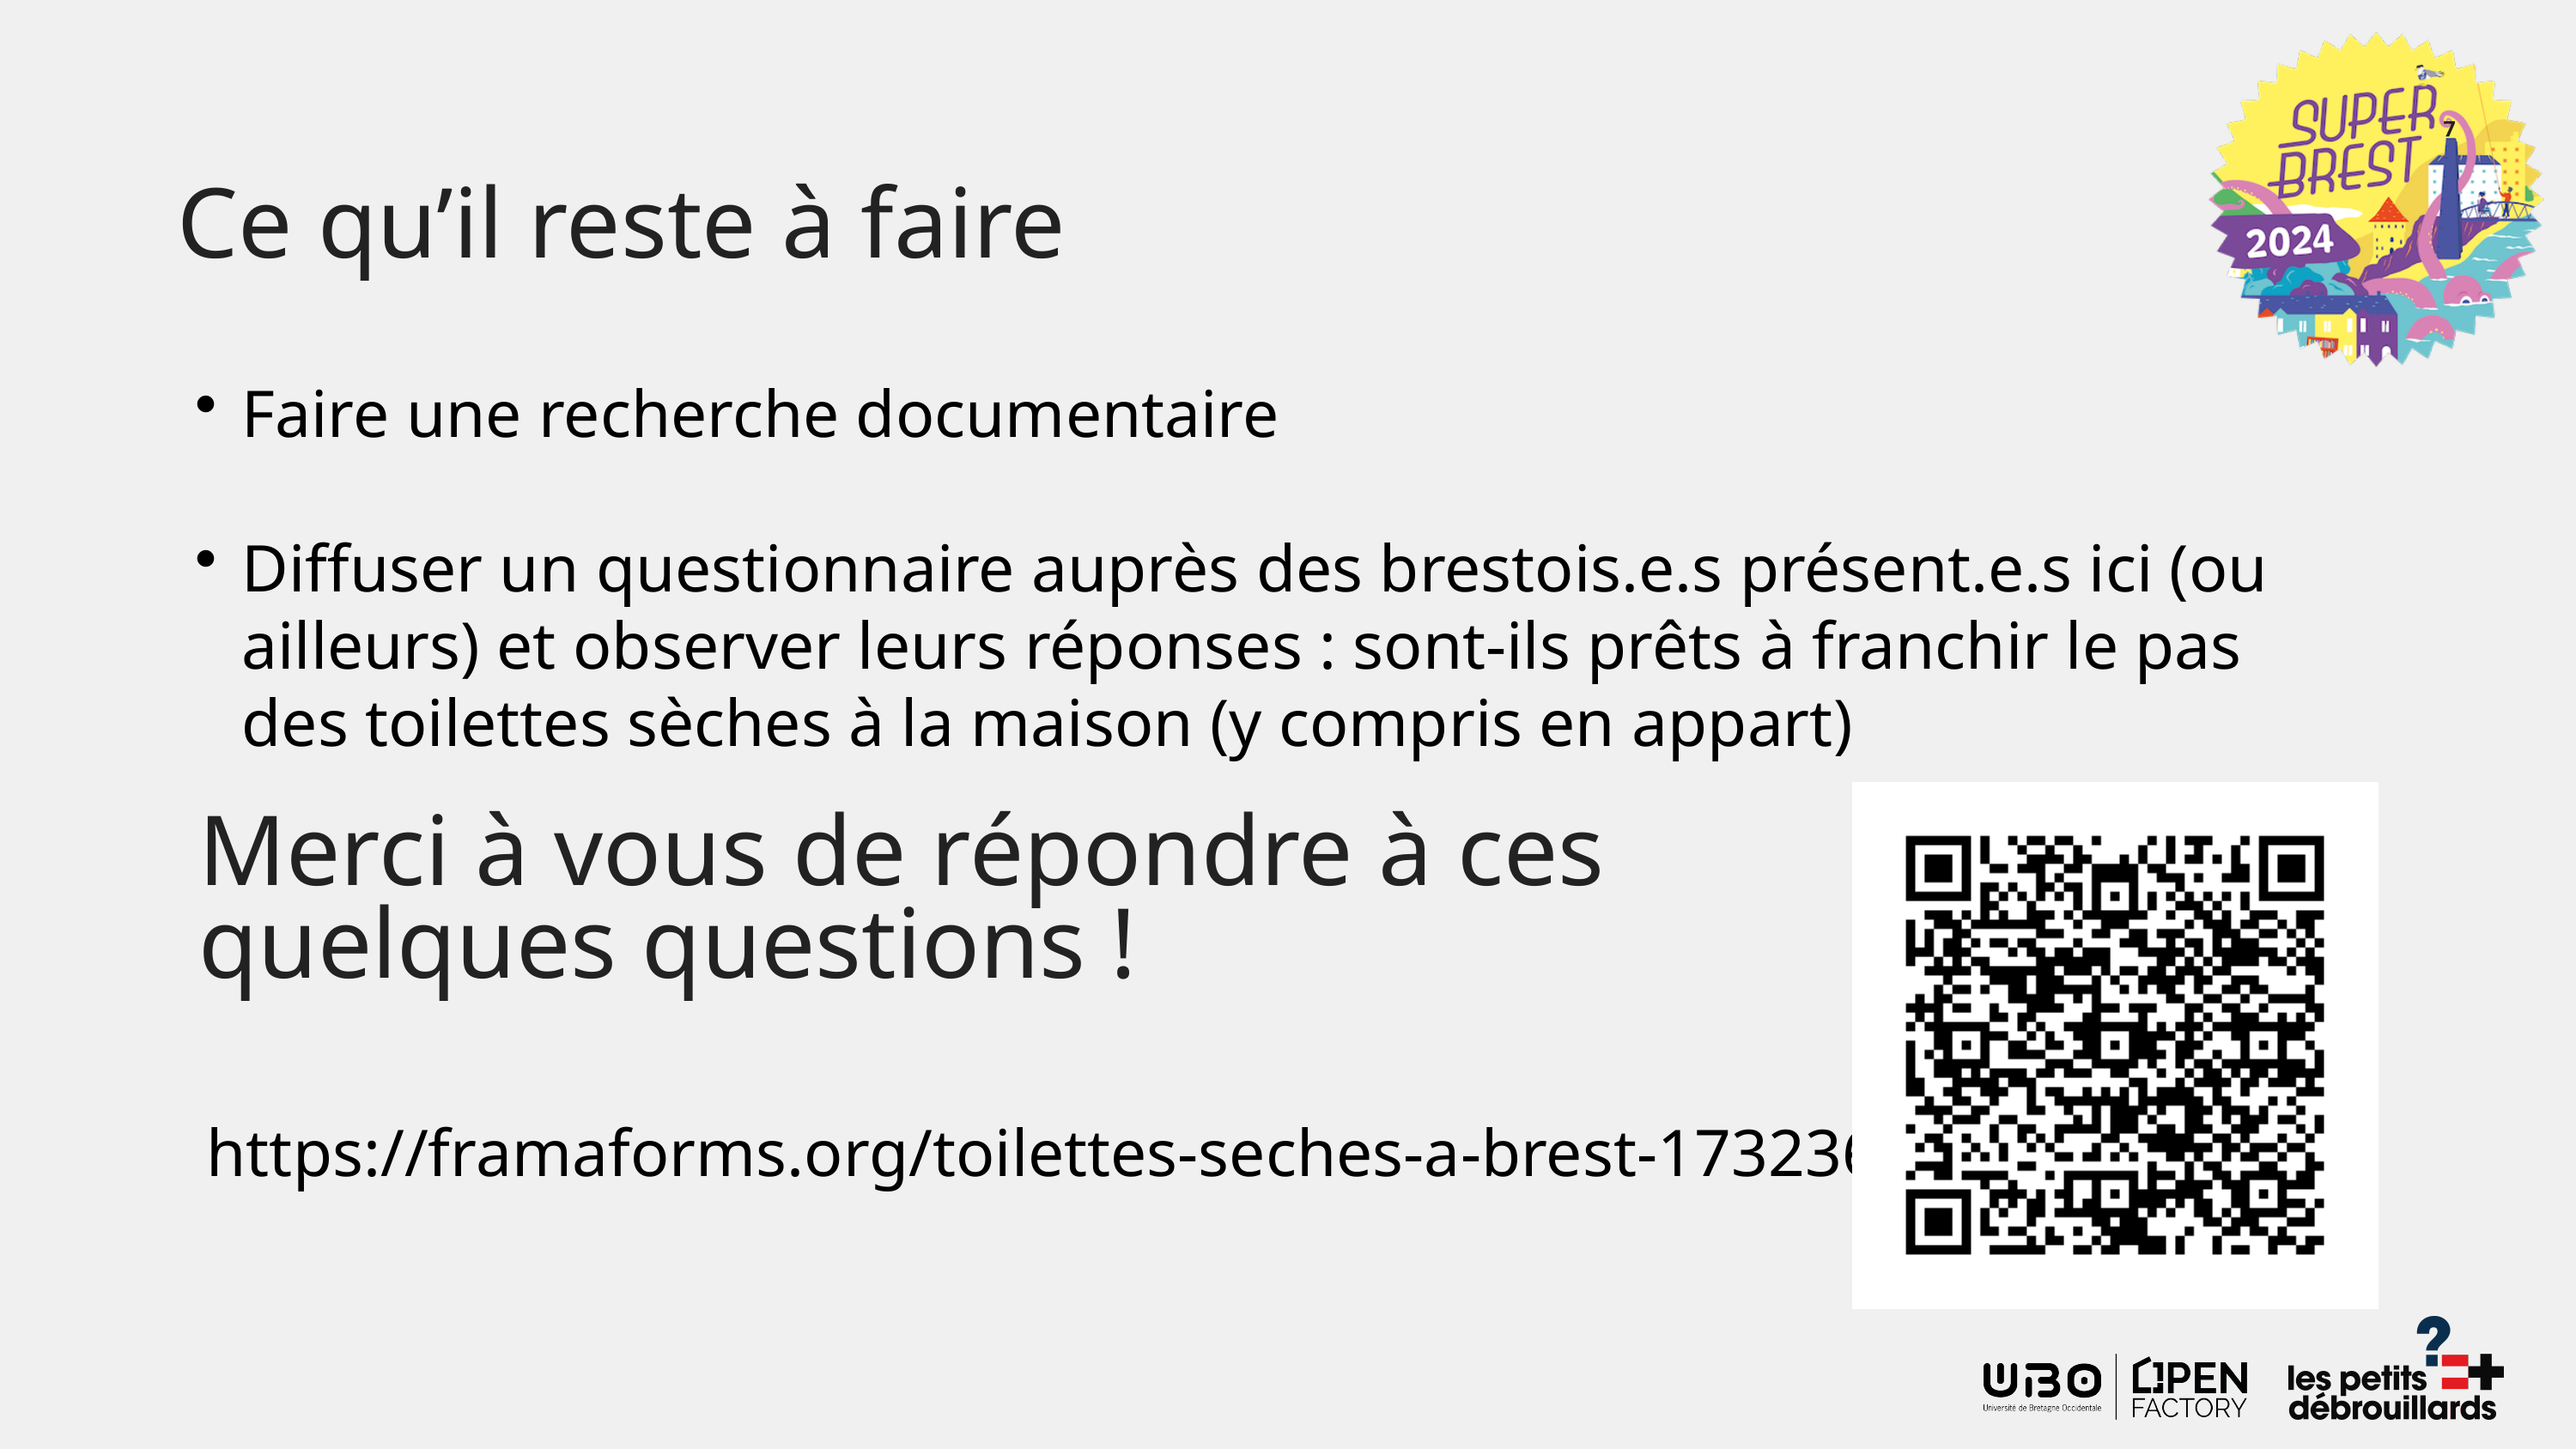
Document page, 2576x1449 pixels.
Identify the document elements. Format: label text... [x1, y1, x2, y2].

picture [2176, 0, 2576, 400]
picture [1852, 782, 2379, 1309]
picture [2046, 1354, 2247, 1420]
slide_number <numéro> [2307, 93, 2456, 145]
list https://framaforms.org/toilettes-seches-a-brest-1732366072 [132, 1112, 2046, 1449]
picture [2288, 1316, 2504, 1420]
list Faire une recherche documentaire Diffuser un questionnaire auprès des brestois.e.s présent.e.s ici (ou ailleurs) et observer leurs réponses : sont-ils prêts à franchir le pas des toilettes sèches à la maison (y compris en appart) [177, 373, 2334, 816]
title Merci à vous de répondre à ces quelques questions ! [198, 784, 1666, 1001]
title Ce qu’il reste à faire [177, 156, 1644, 373]
